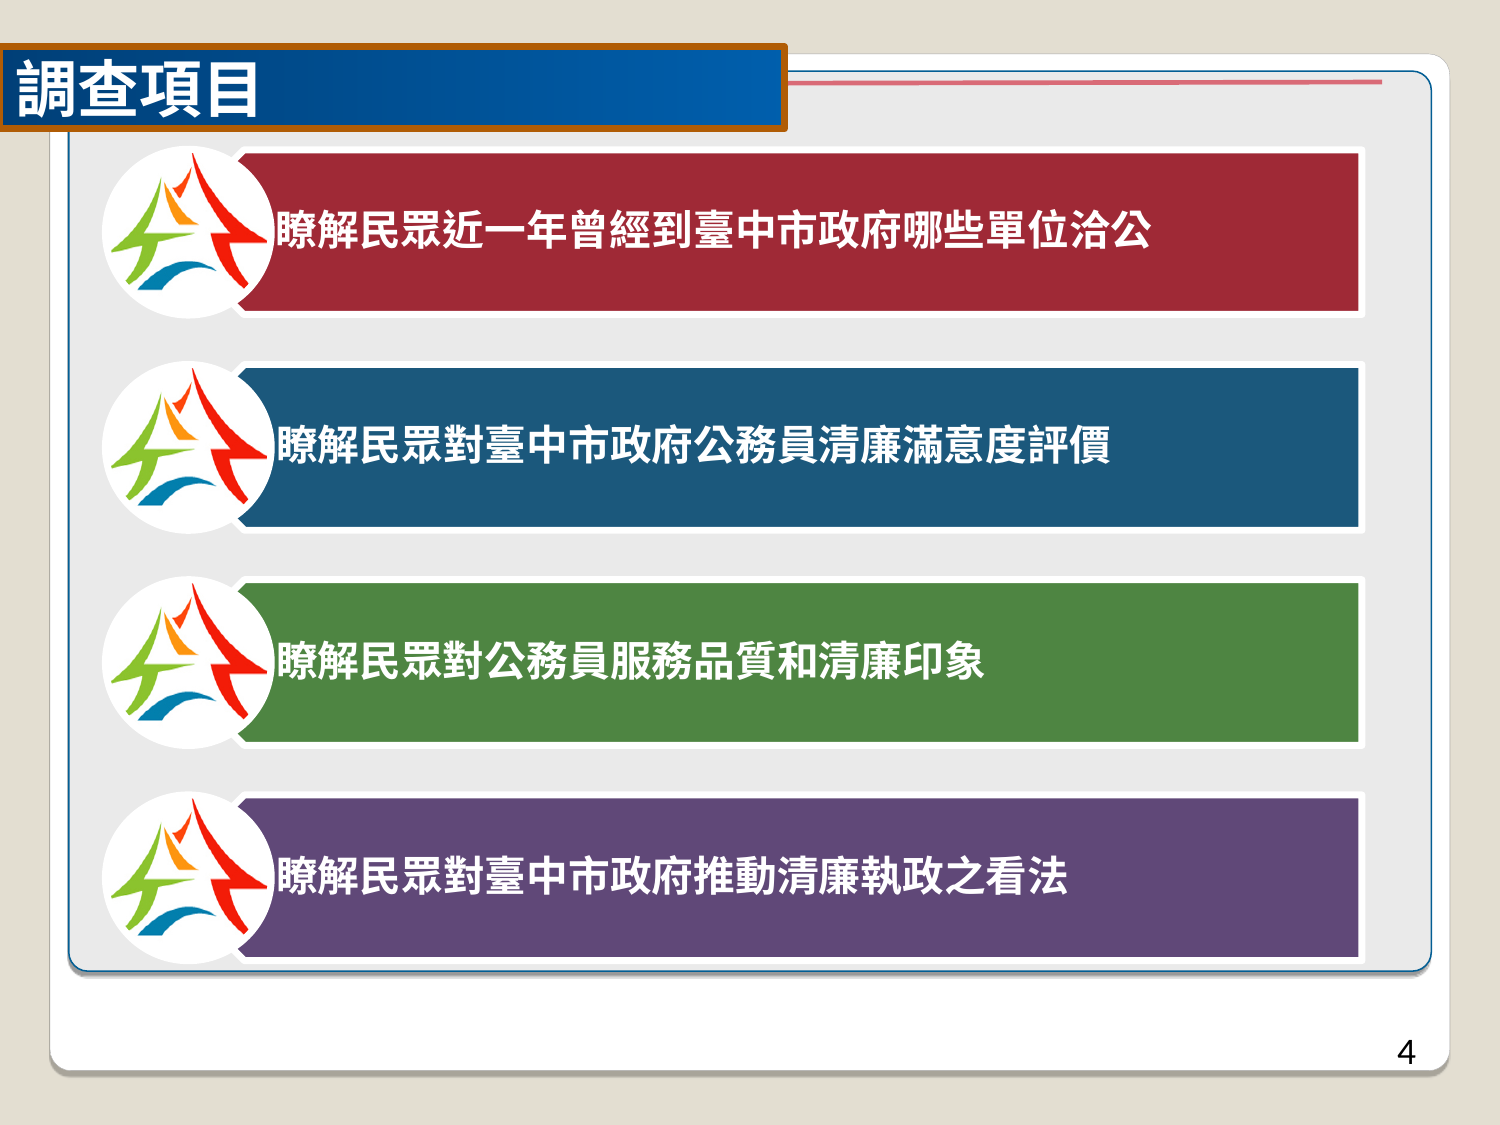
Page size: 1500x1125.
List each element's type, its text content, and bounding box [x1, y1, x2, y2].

text_box 瞭解民眾近一年曾經到臺中市政府哪些單位洽公 [232, 149, 1362, 315]
text_box [105, 579, 272, 746]
text_box [105, 364, 272, 531]
text_box 瞭解民眾對臺中市政府公務員清廉滿意度評價 [232, 364, 1362, 531]
text_box 瞭解民眾對公務員服務品質和清廉印象 [232, 579, 1362, 746]
text_box 調查項目 [0, 43, 280, 133]
text_box [105, 149, 272, 316]
text_box [105, 794, 272, 961]
text_box 瞭解民眾對臺中市政府推動清廉執政之看法 [232, 794, 1362, 961]
